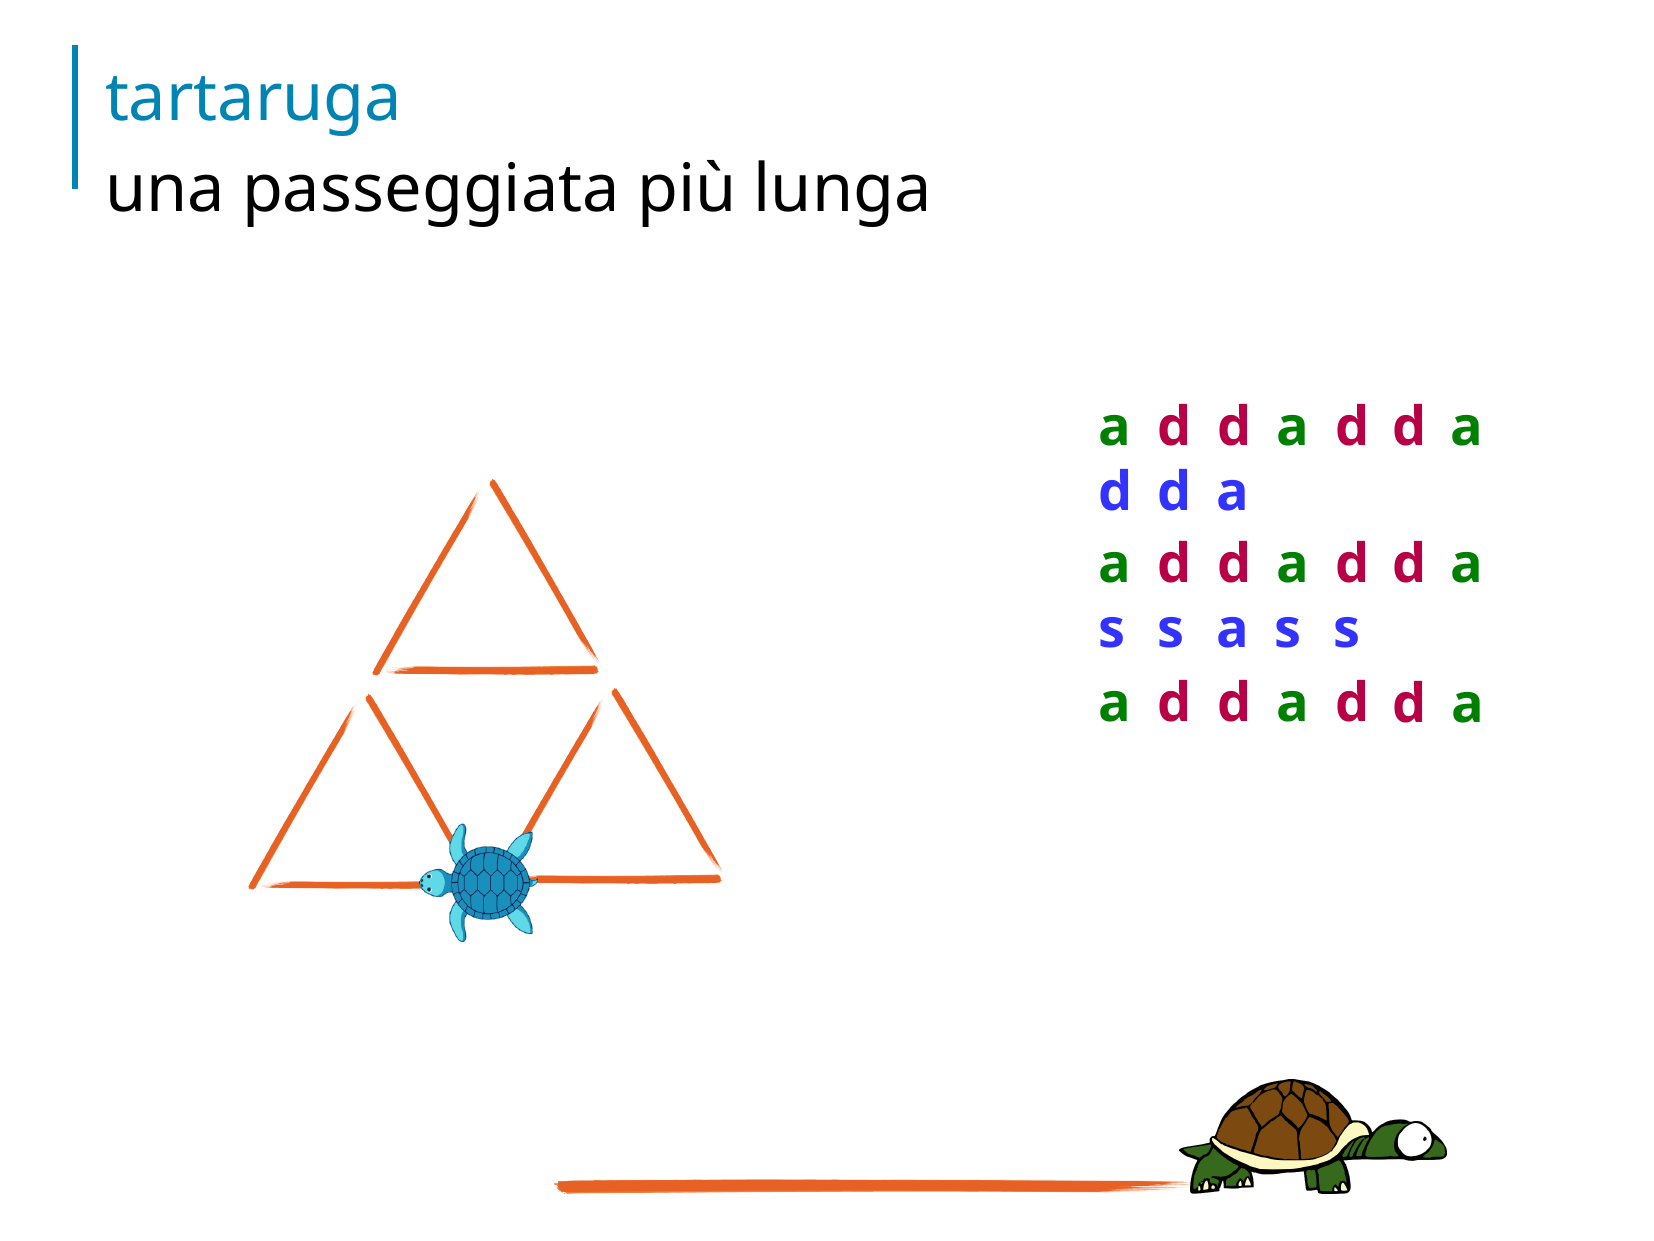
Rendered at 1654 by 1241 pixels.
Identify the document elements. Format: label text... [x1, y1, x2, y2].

text_box d [1142, 472, 1201, 537]
text_box d [1143, 674, 1202, 749]
text_box a [1201, 609, 1259, 674]
text_box d [1321, 674, 1378, 749]
text_box d [1142, 383, 1202, 472]
picture [553, 1079, 1447, 1194]
text_box d [1377, 520, 1454, 609]
text_box s [1084, 609, 1142, 674]
text_box d [1202, 537, 1261, 609]
text_box d [1142, 537, 1202, 609]
text_box a [1261, 674, 1321, 749]
text_box d [1320, 383, 1397, 472]
picture [370, 477, 605, 678]
picture [246, 687, 728, 942]
text_box s [1318, 609, 1392, 674]
text_box a [1083, 520, 1142, 609]
title tartaruga una passeggiata più lunga [105, 49, 1571, 200]
text_box d [1084, 472, 1142, 537]
text_box a [1083, 383, 1142, 472]
text_box a [1261, 520, 1320, 609]
text_box d [1320, 520, 1377, 609]
text_box d [1378, 660, 1455, 749]
text_box d [1202, 674, 1261, 749]
text_box a [1201, 472, 1278, 537]
text_box a [1455, 660, 1513, 749]
text_box a [1084, 674, 1143, 749]
text_box a [1261, 383, 1320, 472]
text_box s [1259, 609, 1318, 674]
text_box d [1377, 384, 1454, 473]
text_box d [1202, 383, 1261, 472]
text_box a [1454, 520, 1512, 609]
text_box s [1142, 609, 1201, 674]
text_box a [1454, 384, 1512, 473]
